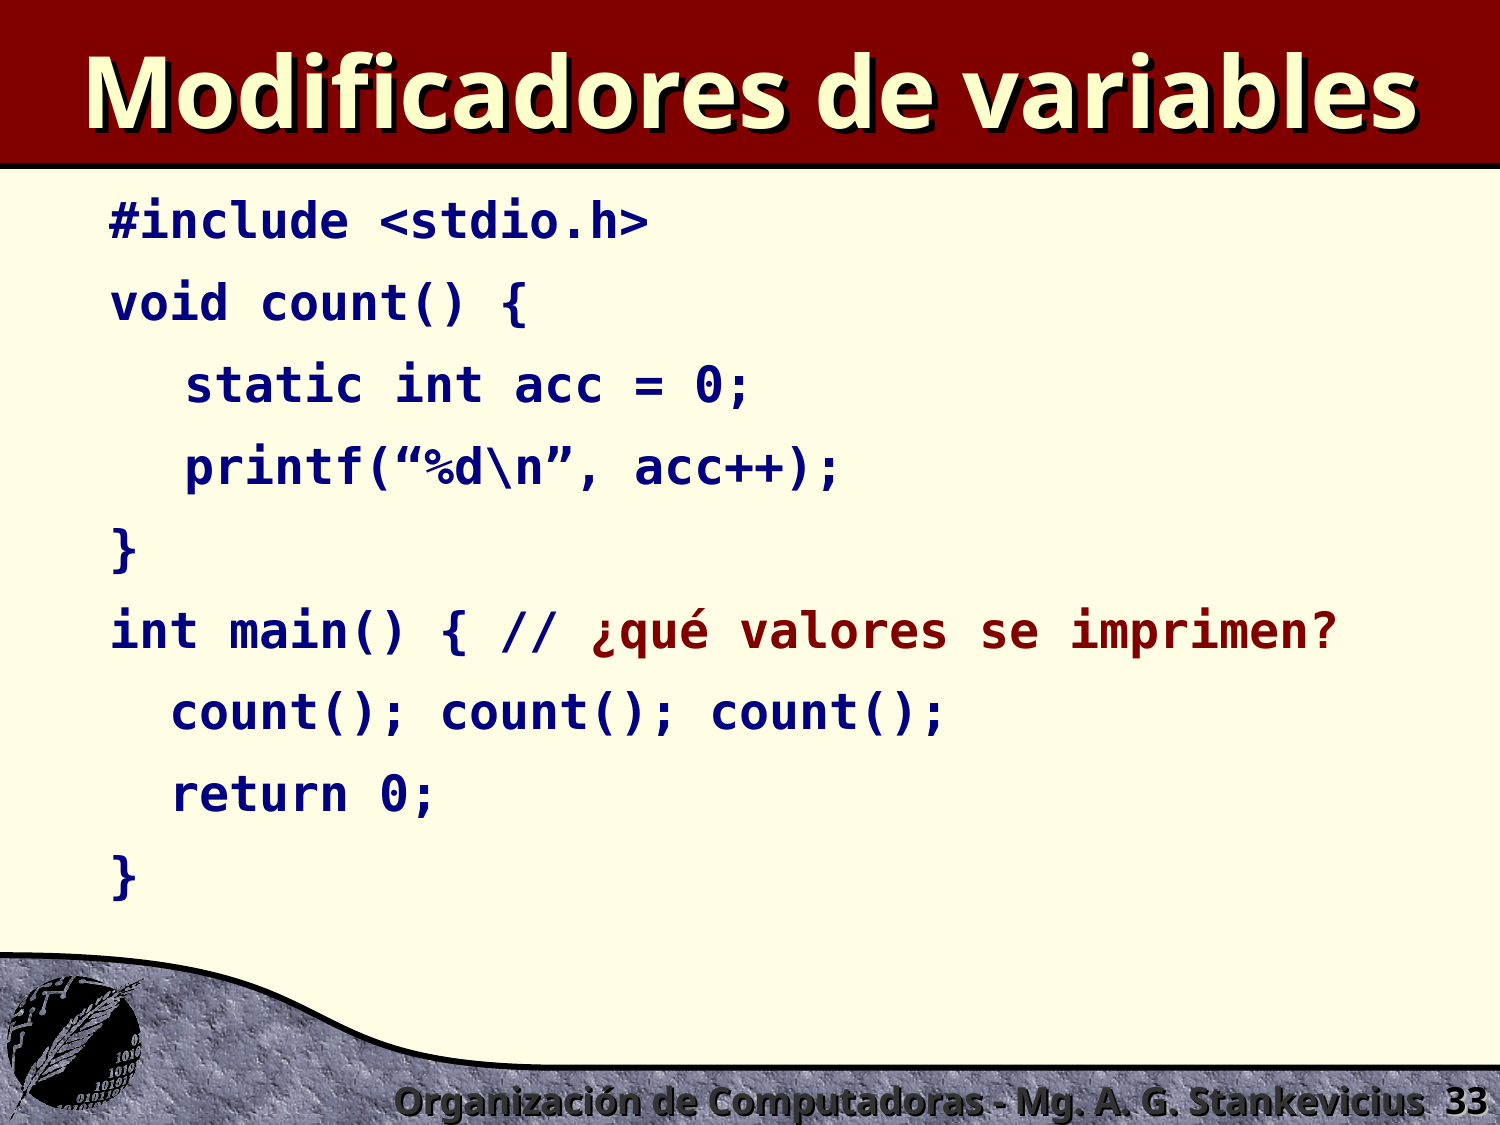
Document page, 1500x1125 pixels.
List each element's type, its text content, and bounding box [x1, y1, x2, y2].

list #include <stdio.h> void count() { static int acc = 0; printf(“%d\n”, acc++); } int main() { // ¿qué valores se imprimen? count(); count(); count(); return 0; } [11, 192, 1486, 935]
picture [1058, 1100, 1065, 1110]
title Modificadores de variables [15, 5, 1485, 160]
picture [802, 1100, 806, 1110]
picture [448, 1100, 455, 1110]
picture [0, 959, 1500, 1125]
